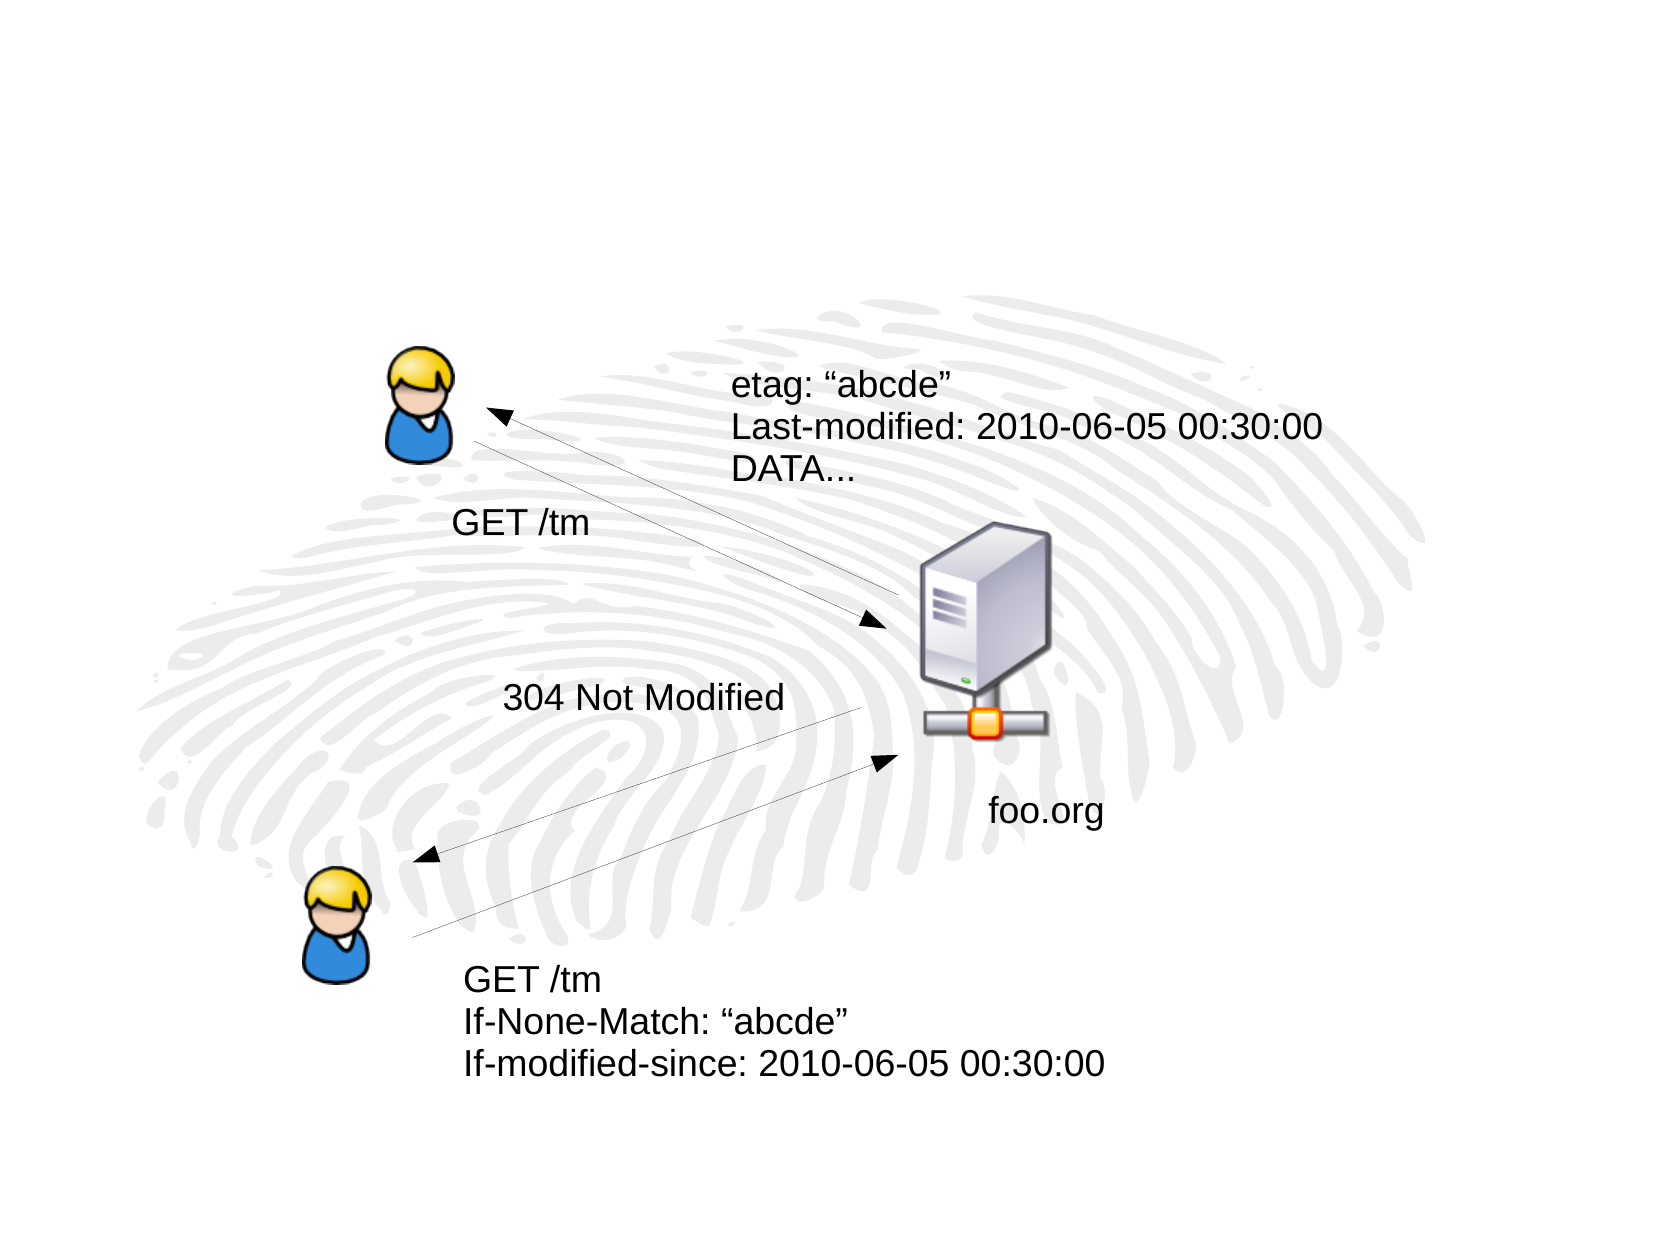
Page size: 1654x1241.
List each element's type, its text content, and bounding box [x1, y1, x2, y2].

text_box GET /tm If-None-Match: “abcde” If-modified-since: 2010-06-05 00:30:00 [448, 951, 1121, 1092]
picture [861, 519, 1113, 747]
picture [385, 346, 455, 465]
text_box foo.org [973, 782, 1120, 840]
text_box etag: “abcde” Last-modified: 2010-06-05 00:30:00 DATA... [716, 356, 1339, 497]
text_box 304 Not Modified [487, 669, 800, 726]
picture [302, 866, 372, 985]
text_box GET /tm [436, 494, 606, 552]
